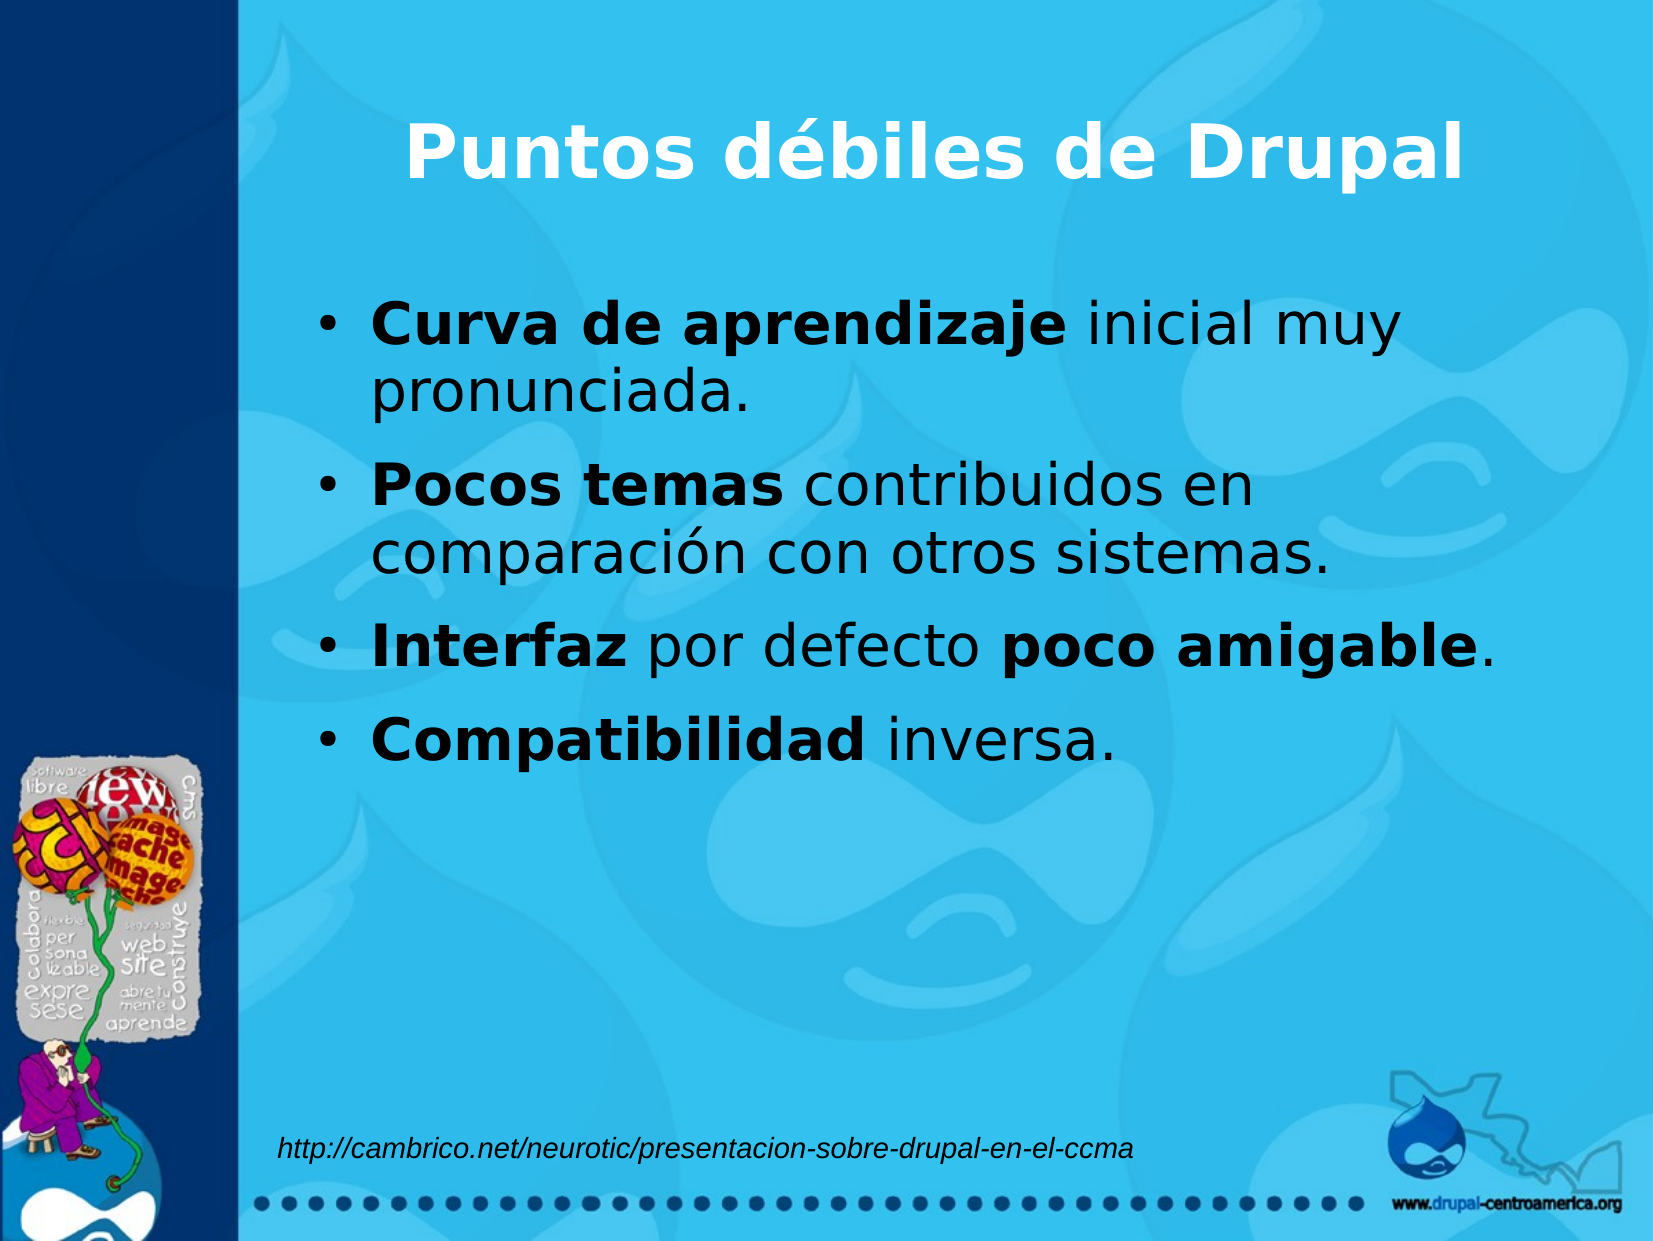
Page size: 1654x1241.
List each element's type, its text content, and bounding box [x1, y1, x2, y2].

title Puntos débiles de Drupal [300, 56, 1571, 250]
picture [0, 0, 1654, 1241]
text_box http://cambrico.net/neurotic/presentacion-sobre-drupal-en-el-ccma [262, 1125, 1351, 1173]
list Curva de aprendizaje inicial muy pronunciada. Pocos temas contribuidos en comparación con otros sistemas. Interfaz por defecto poco amigable. Compatibilidad inversa. [300, 290, 1571, 1109]
